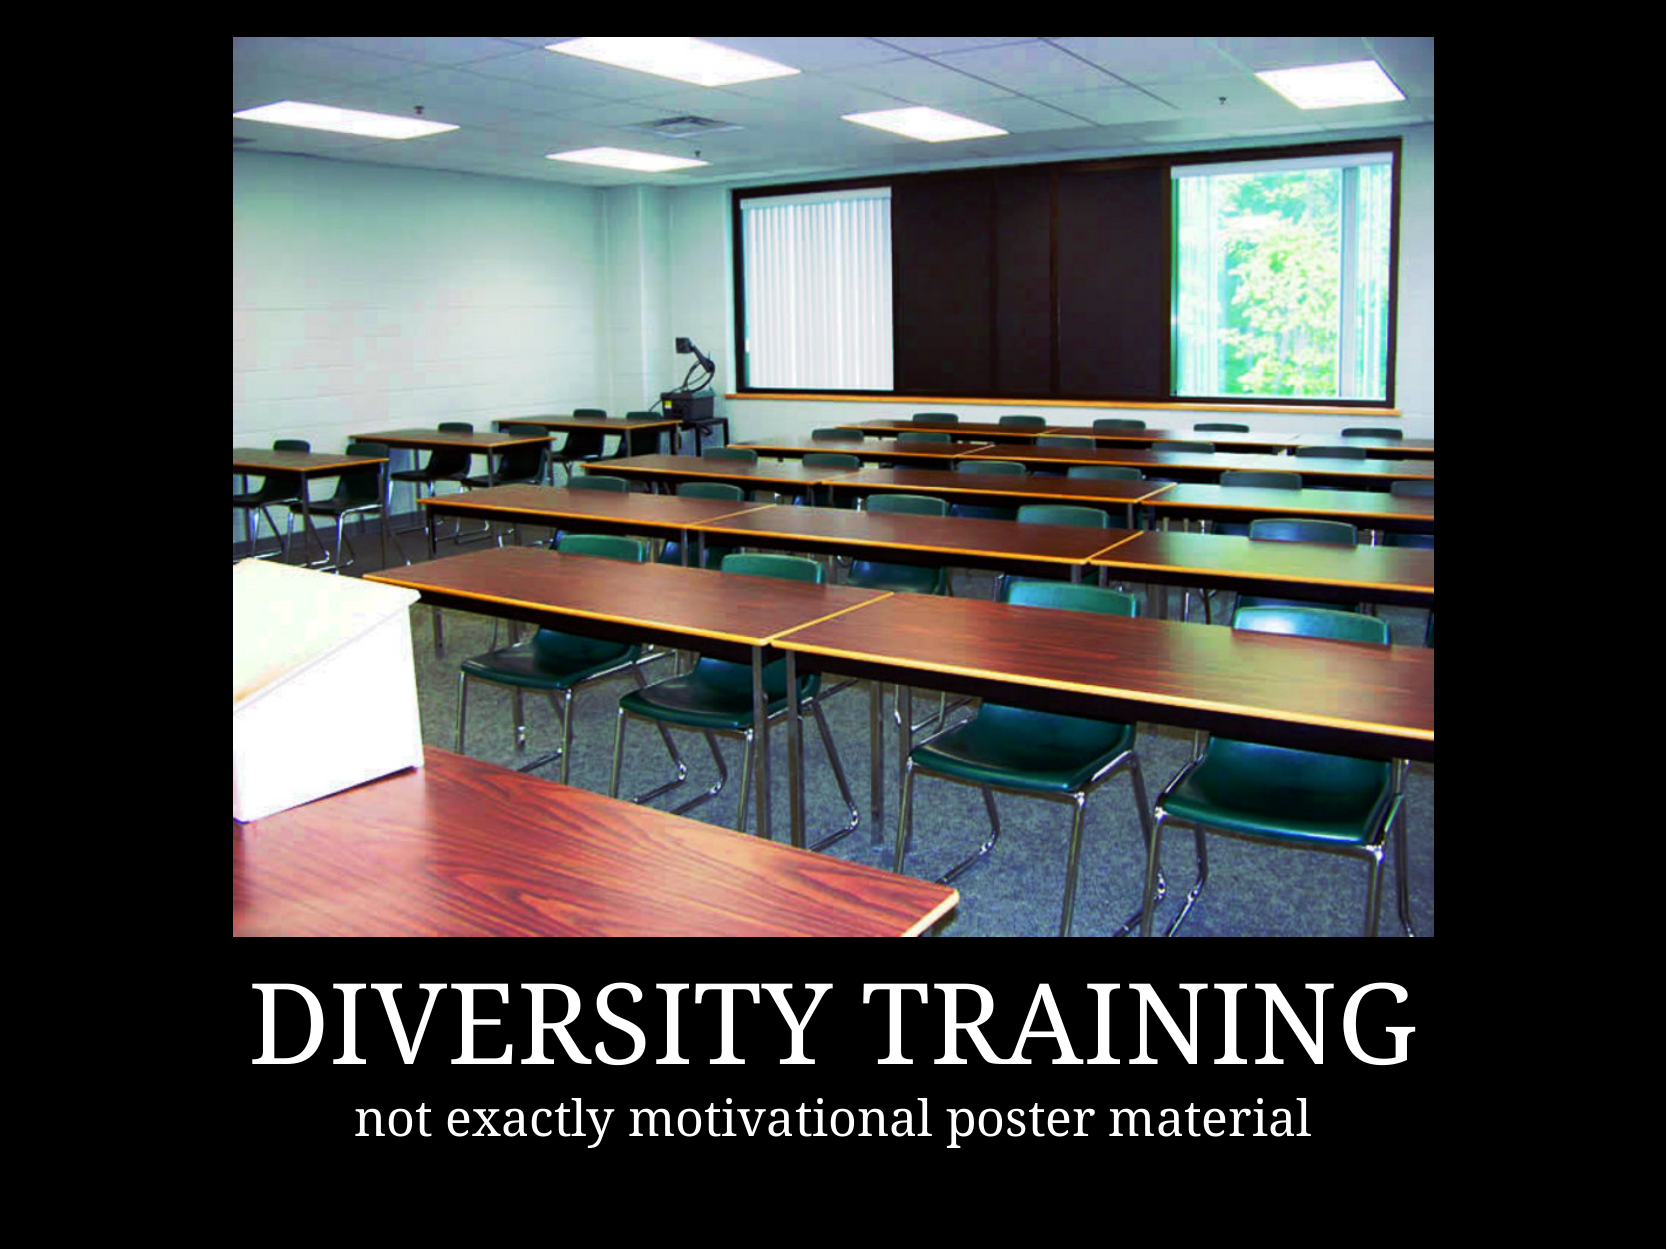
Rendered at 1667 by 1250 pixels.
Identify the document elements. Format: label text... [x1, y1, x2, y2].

text_box DIVERSITY TRAINING not exactly motivational poster material [0, 962, 1667, 1148]
picture [233, 37, 1434, 937]
